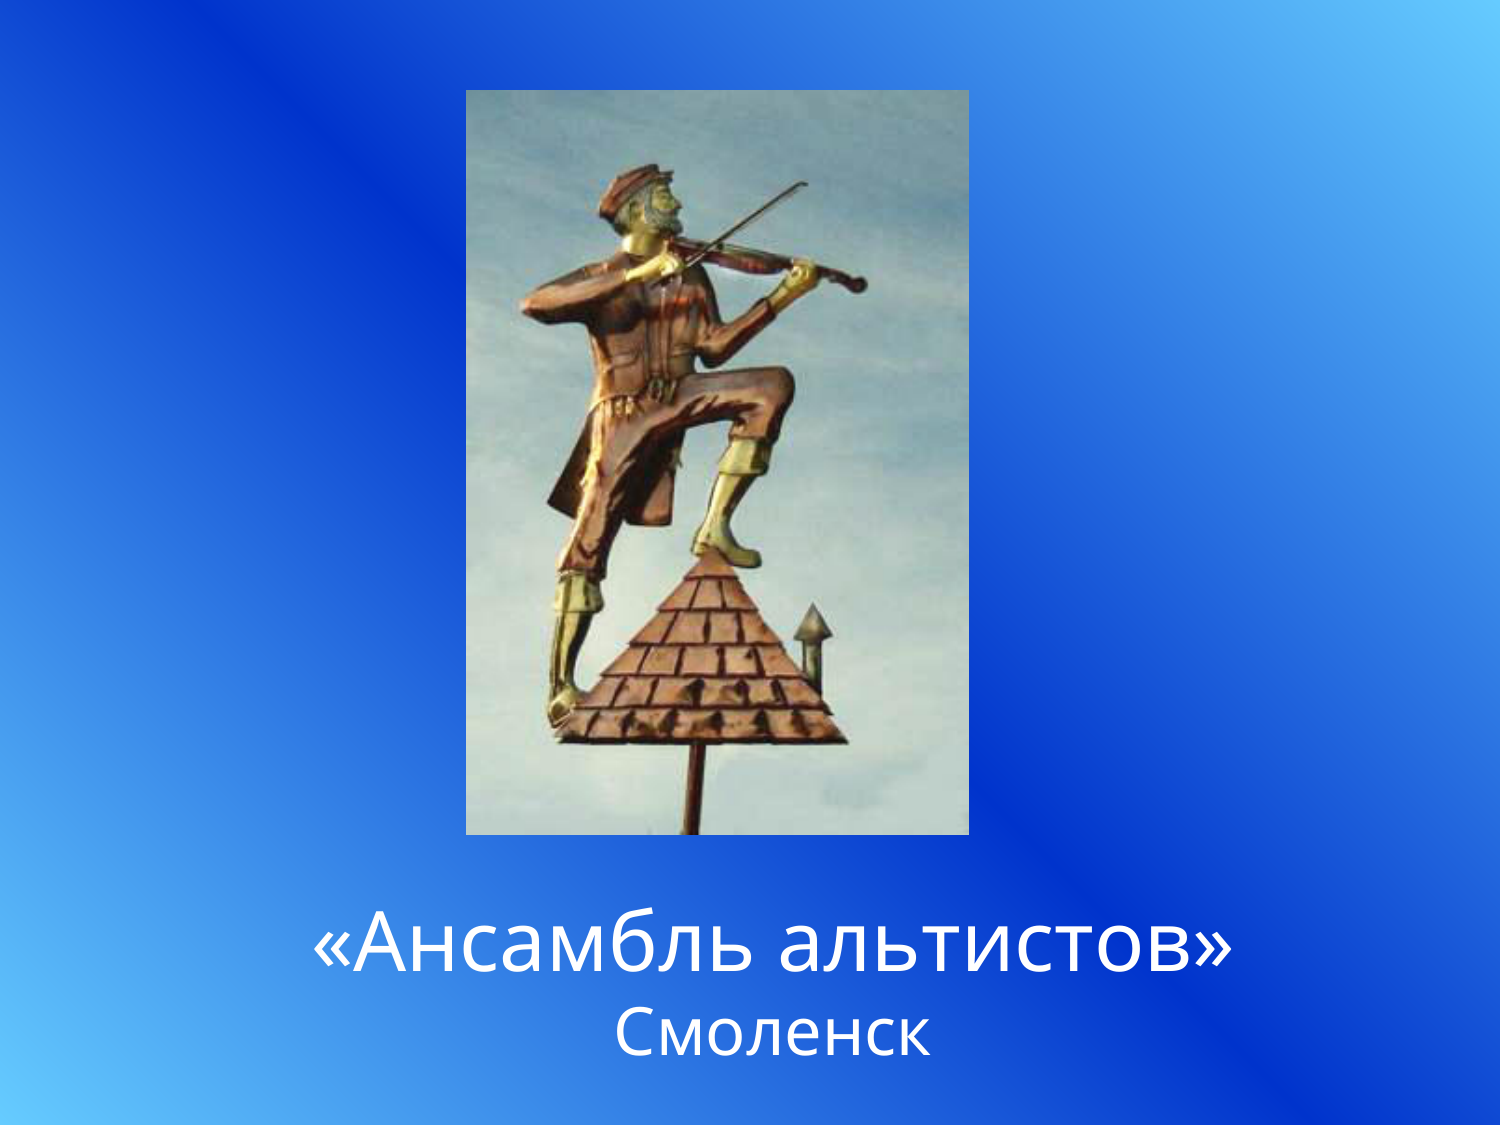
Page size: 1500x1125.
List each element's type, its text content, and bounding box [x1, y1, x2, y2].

text_box «Ансамбль альтистов» Смоленск [135, 857, 1411, 1099]
picture [466, 90, 969, 835]
